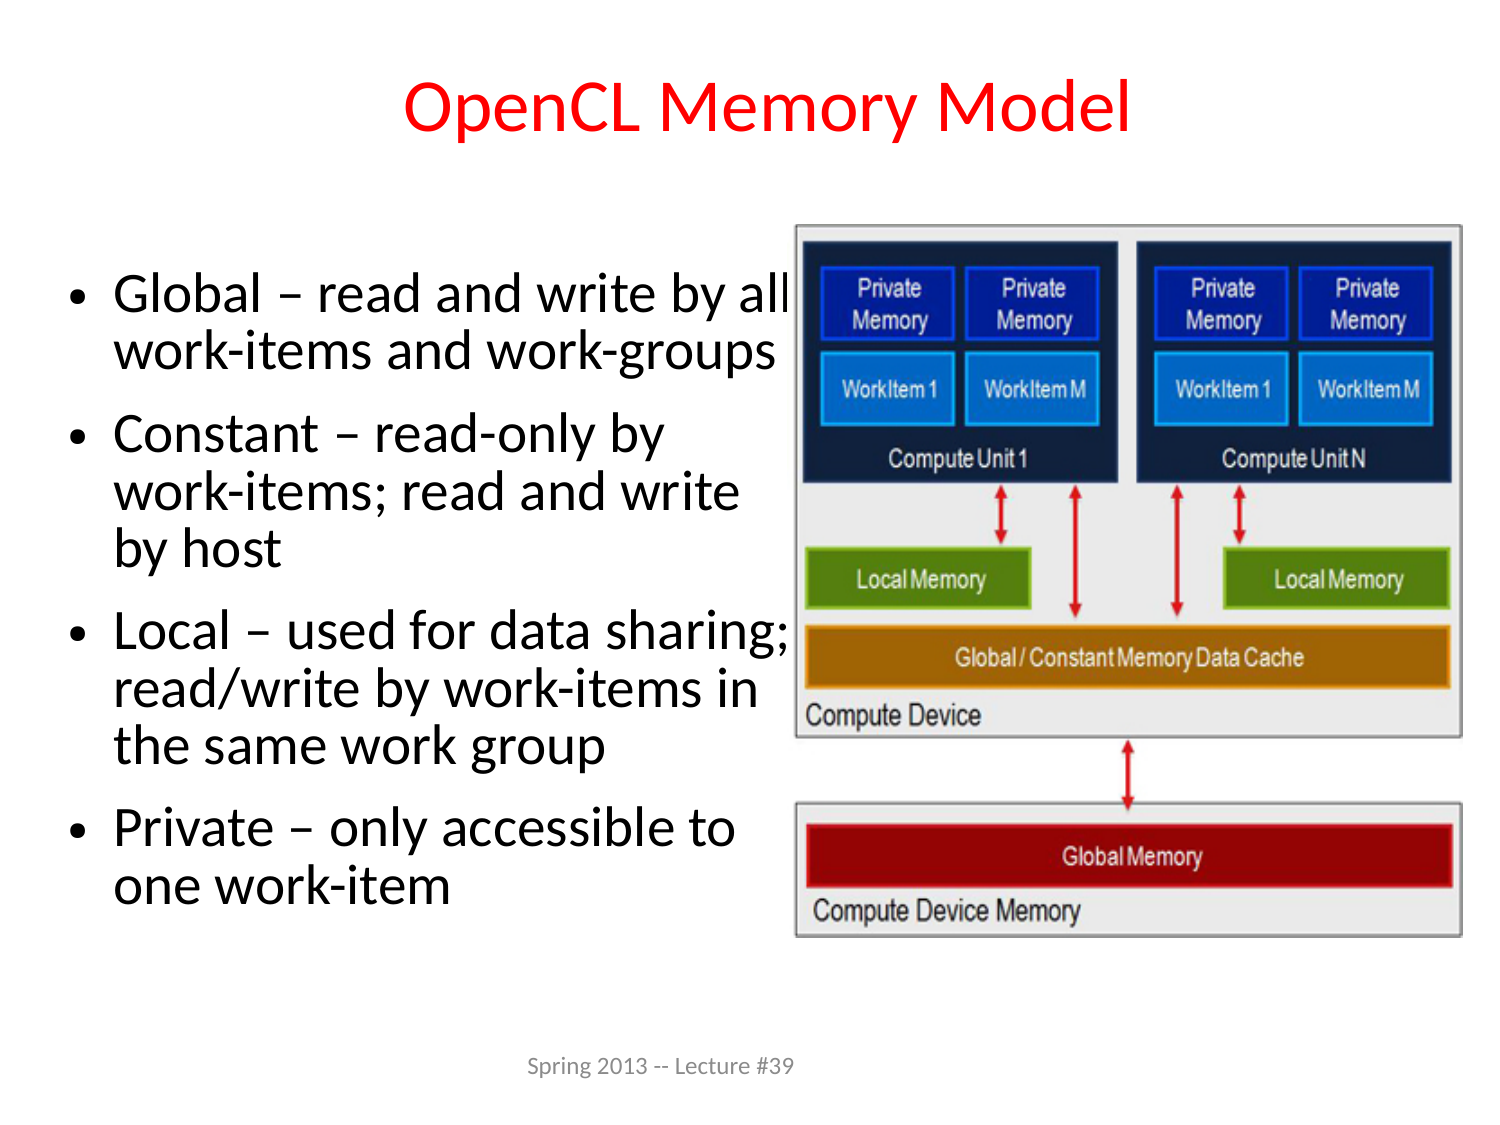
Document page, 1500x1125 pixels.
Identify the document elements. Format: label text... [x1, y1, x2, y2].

list Global – read and write by all work-items and work-groups Constant – read-only by work-items; read and write by host Local – used for data sharing; read/write by work-items in the same work group Private – only accessible to one work-item [37, 262, 813, 988]
title OpenCL Memory Model [75, 37, 1463, 188]
picture [787, 224, 1463, 938]
